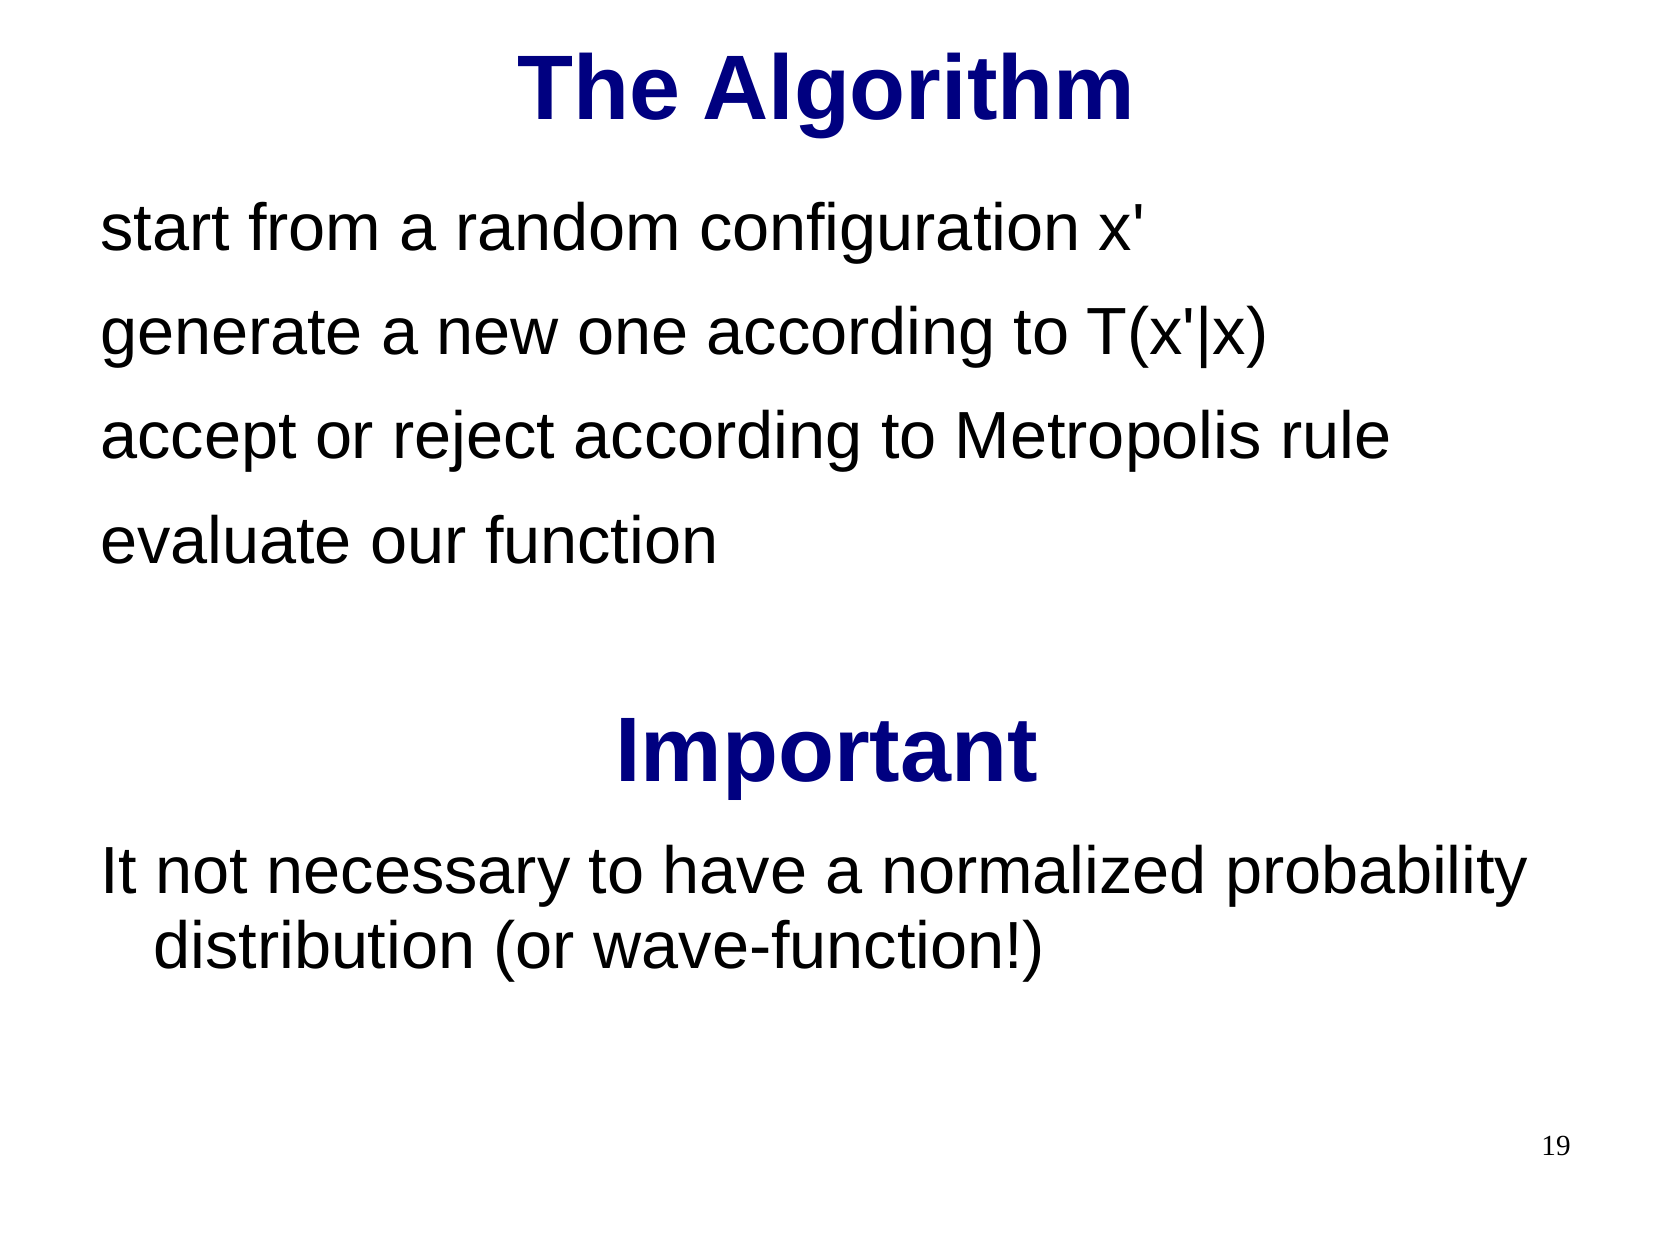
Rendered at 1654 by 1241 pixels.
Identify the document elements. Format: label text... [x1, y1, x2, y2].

title The Algorithm [82, 0, 1571, 189]
list It not necessary to have a normalized probability distribution (or wave-function!) [82, 833, 1571, 1126]
title Important [82, 645, 1571, 833]
list start from a random configuration x' generate a new one according to T(x'|x) accept or reject according to Metropolis rule evaluate our function [82, 189, 1571, 645]
